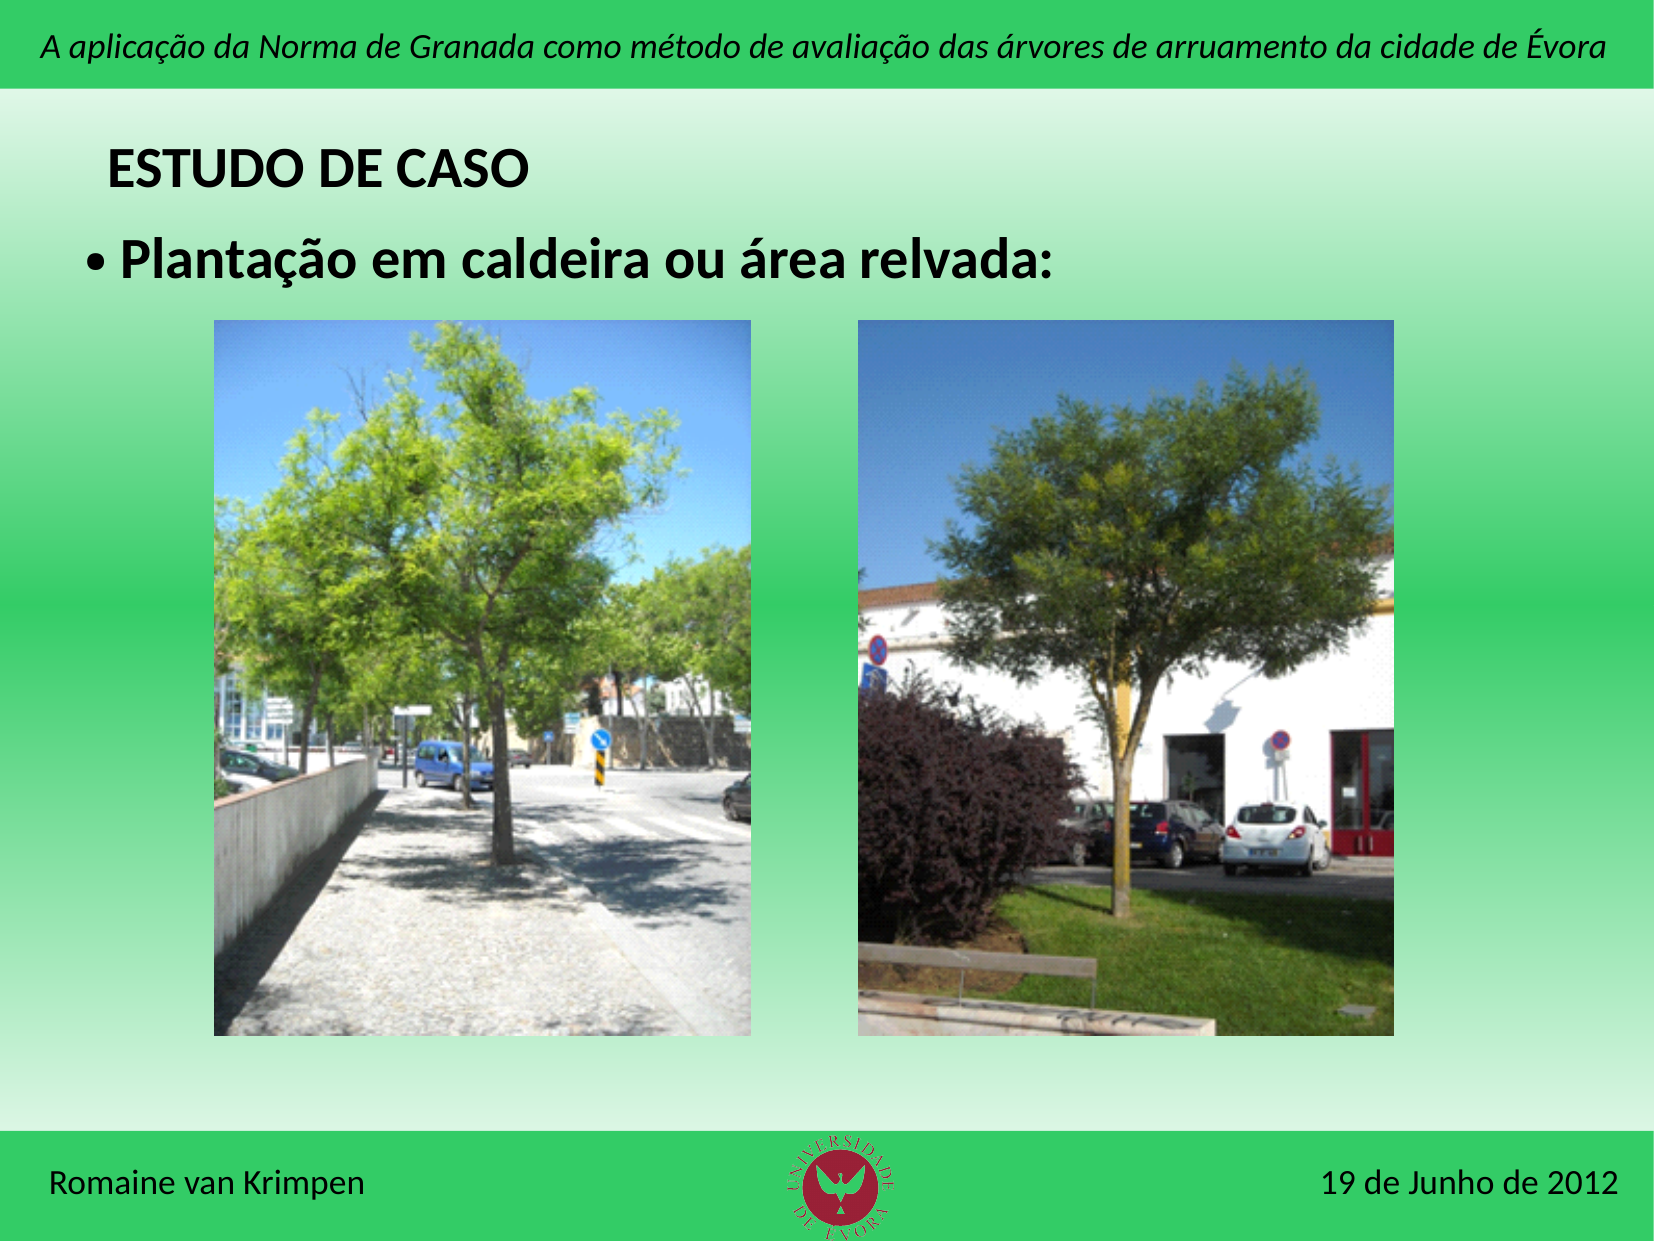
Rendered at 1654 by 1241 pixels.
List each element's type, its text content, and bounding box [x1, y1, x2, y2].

text_box Plantação em caldeira ou área relvada: [78, 219, 1587, 309]
picture [787, 1135, 894, 1241]
picture [214, 320, 751, 1036]
text_box ESTUDO DE CASO [78, 132, 1587, 214]
picture [858, 320, 1394, 1036]
